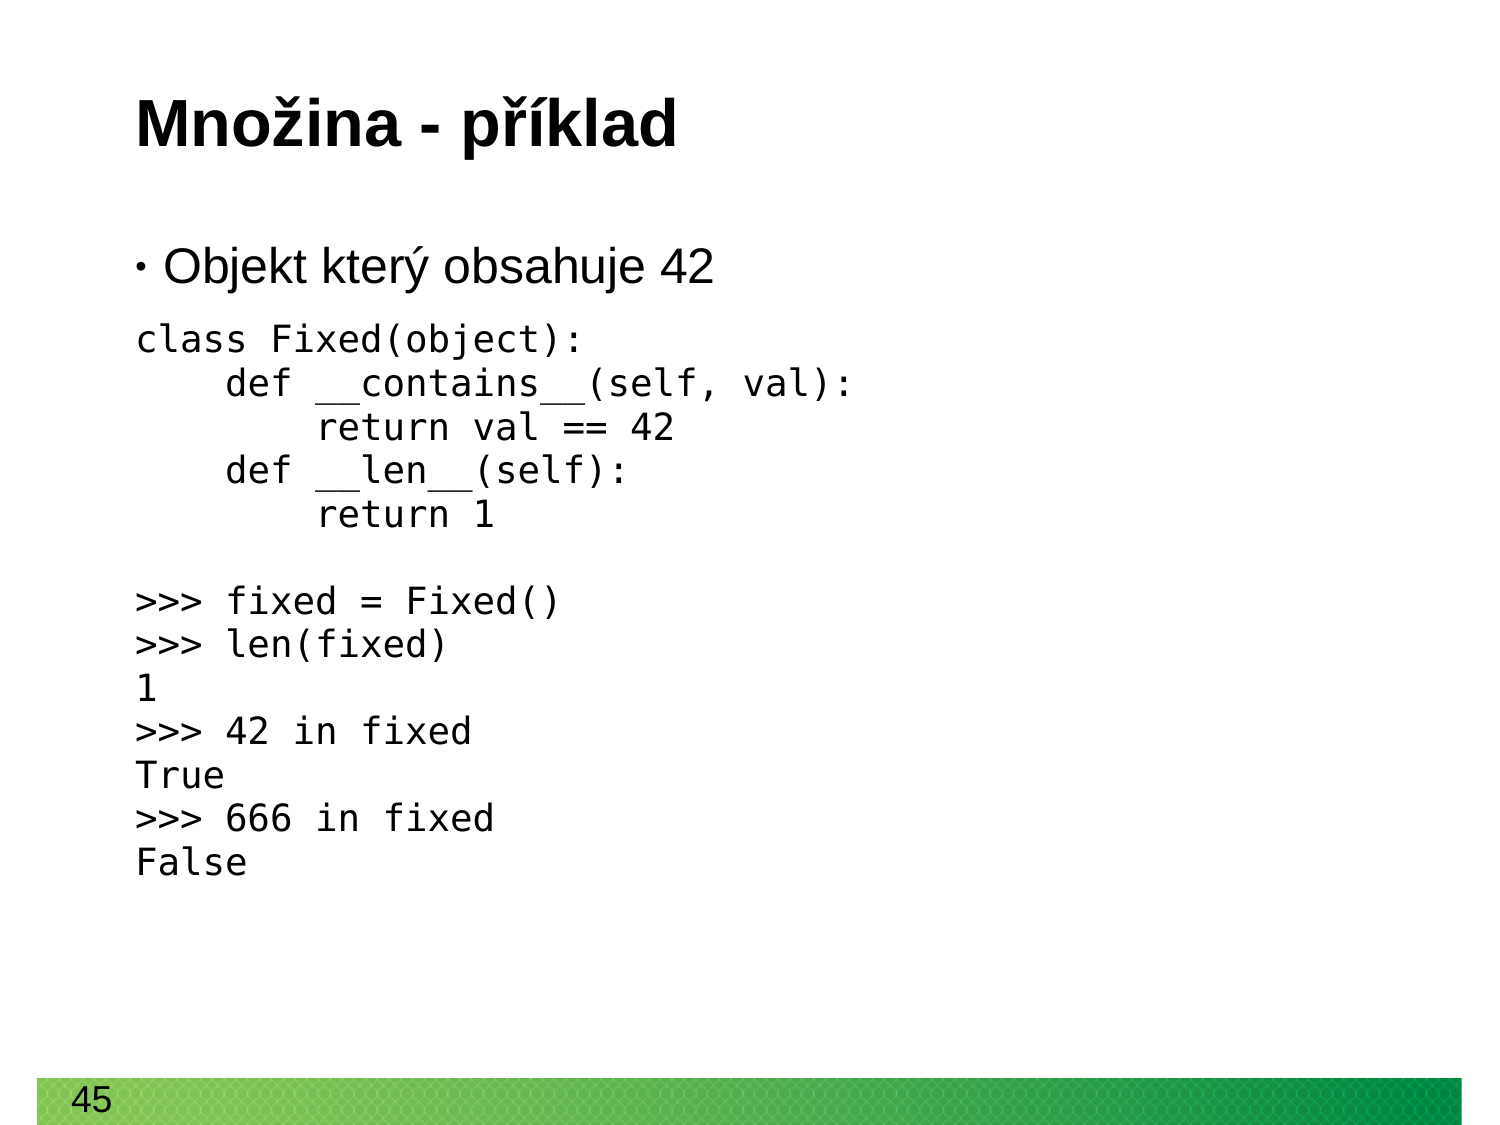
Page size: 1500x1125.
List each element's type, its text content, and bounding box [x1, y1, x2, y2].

picture [36, 1078, 1462, 1125]
list Objekt který obsahuje 42 class Fixed(object): def __contains__(self, val): return val == 42 def __len__(self): return 1 >>> fixed = Fixed() >>> len(fixed) 1 >>> 42 in fixed True >>> 666 in fixed False [135, 238, 1372, 892]
title Množina - příklad [135, 41, 1372, 204]
